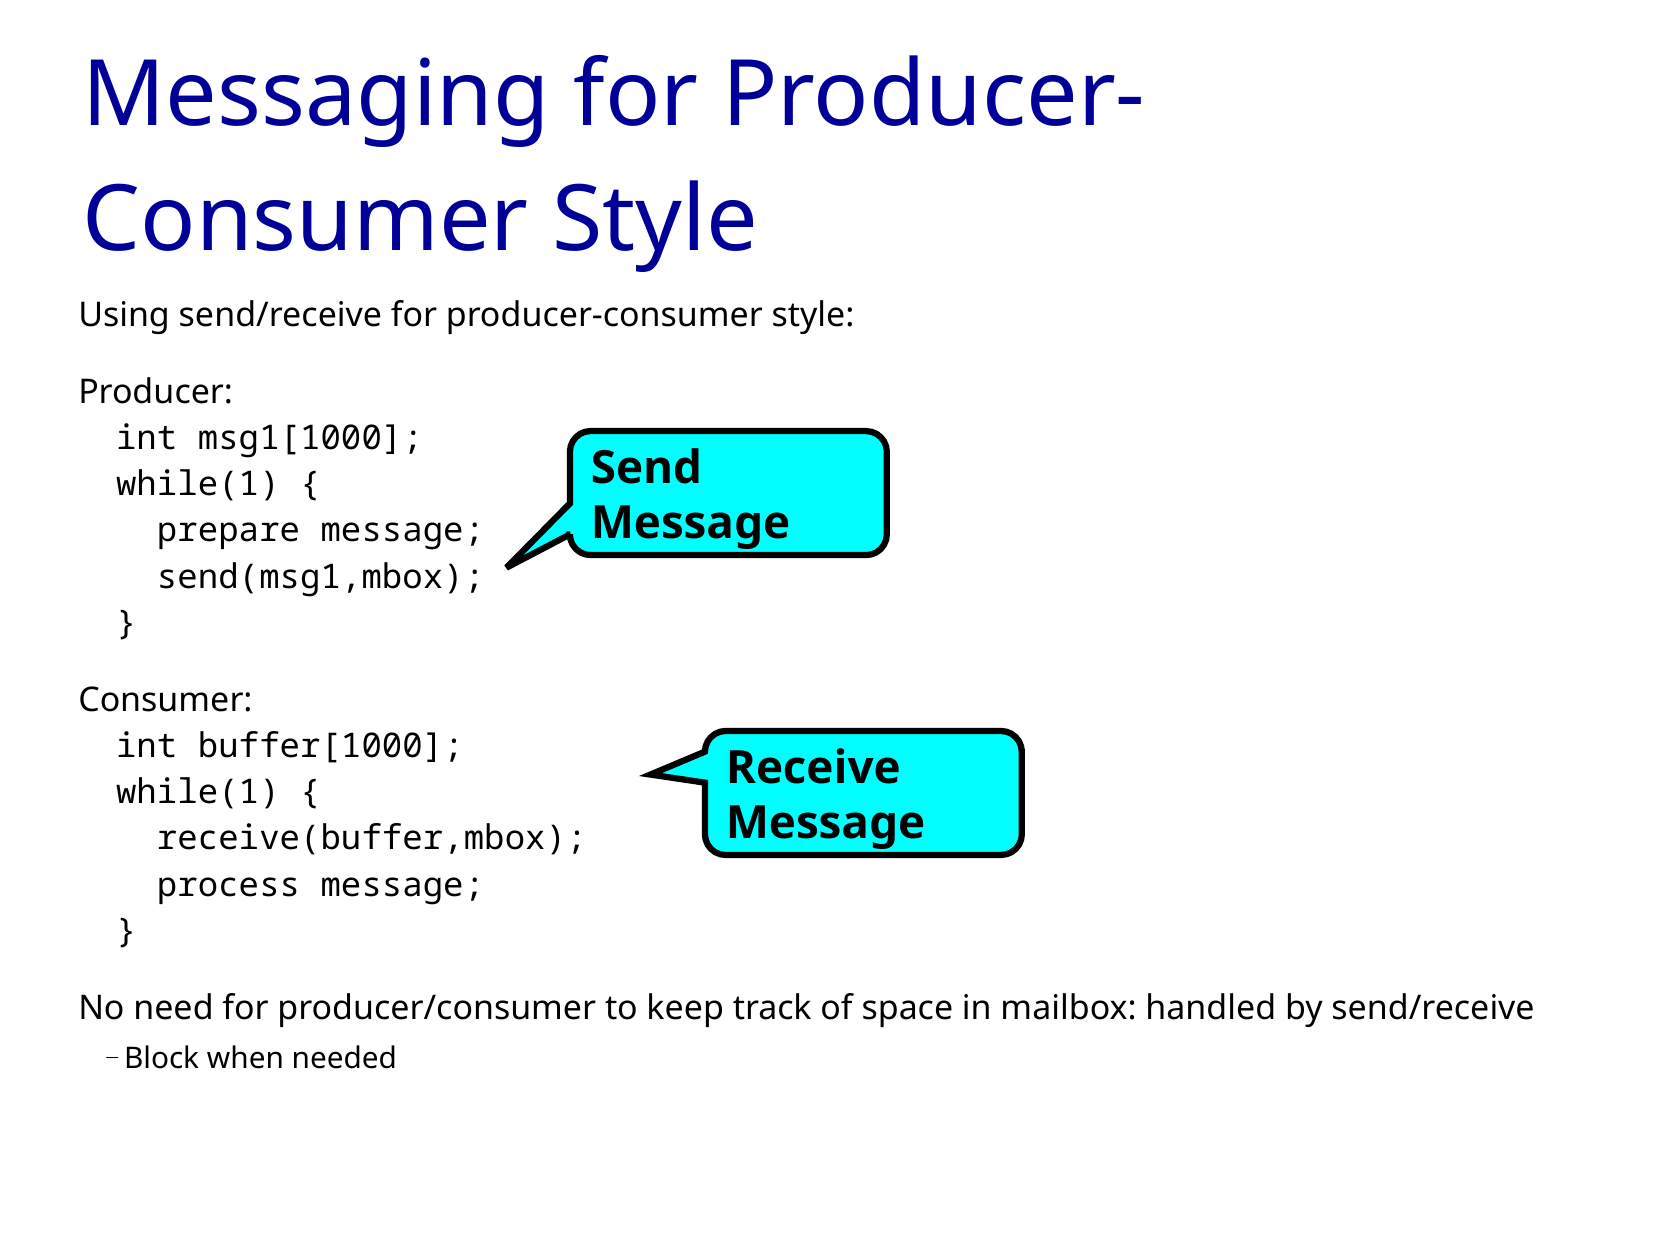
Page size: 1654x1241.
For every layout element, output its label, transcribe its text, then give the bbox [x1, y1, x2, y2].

list Using send/receive for producer-consumer style: Producer: int msg1[1000]; while(1) { prepare message; send(msg1,mbox); } Consumer: int buffer[1000]; while(1) { receive(buffer,mbox); process message; } No need for producer/consumer to keep track of space in mailbox: handled by send/receive Block when needed [60, 290, 1571, 1096]
title Messaging for Producer-Consumer Style [82, 49, 1571, 257]
text_box Send Message [506, 431, 887, 568]
text_box Receive Message [650, 730, 1022, 856]
